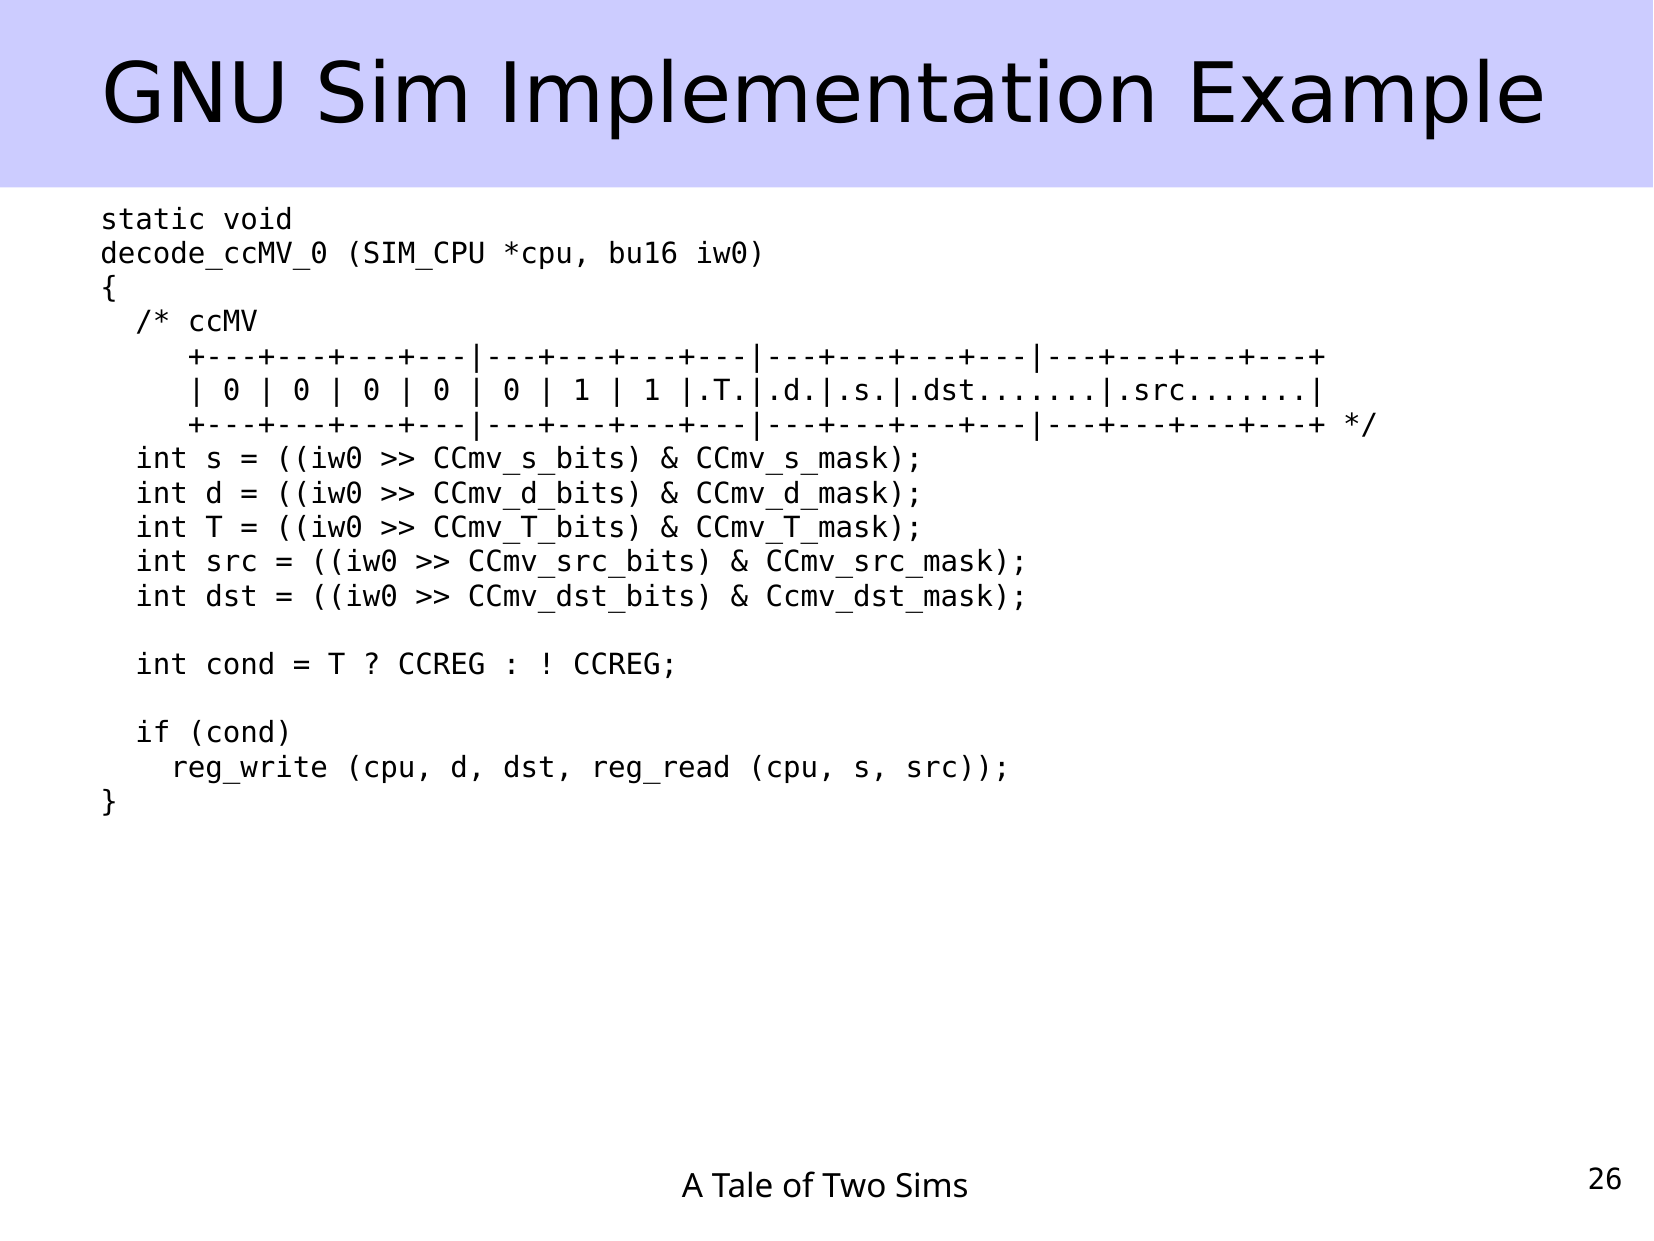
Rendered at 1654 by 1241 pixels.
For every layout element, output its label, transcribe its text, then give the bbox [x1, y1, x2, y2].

title GNU Sim Implementation Example [0, 0, 1651, 188]
list static void decode_ccMV_0 (SIM_CPU *cpu, bu16 iw0) { /* ccMV +---+---+---+---|---+---+---+---|---+---+---+---|---+---+---+---+ | 0 | 0 | 0 | 0 | 0 | 1 | 1 |.T.|.d.|.s.|.dst.......|.src.......| +---+---+---+---|---+---+---+---|---+---+---+---|---+---+---+---+ */ int s = ((iw0 >> CCmv_s_bits) & CCmv_s_mask); int d = ((iw0 >> CCmv_d_bits) & CCmv_d_mask); int T = ((iw0 >> CCmv_T_bits) & CCmv_T_mask); int src = ((iw0 >> CCmv_src_bits) & CCmv_src_mask); int dst = ((iw0 >> CCmv_dst_bits) & Ccmv_dst_mask); int cond = T ? CCREG : ! CCREG; if (cond) reg_write (cpu, d, dst, reg_read (cpu, s, src)); } [29, 201, 1620, 1151]
